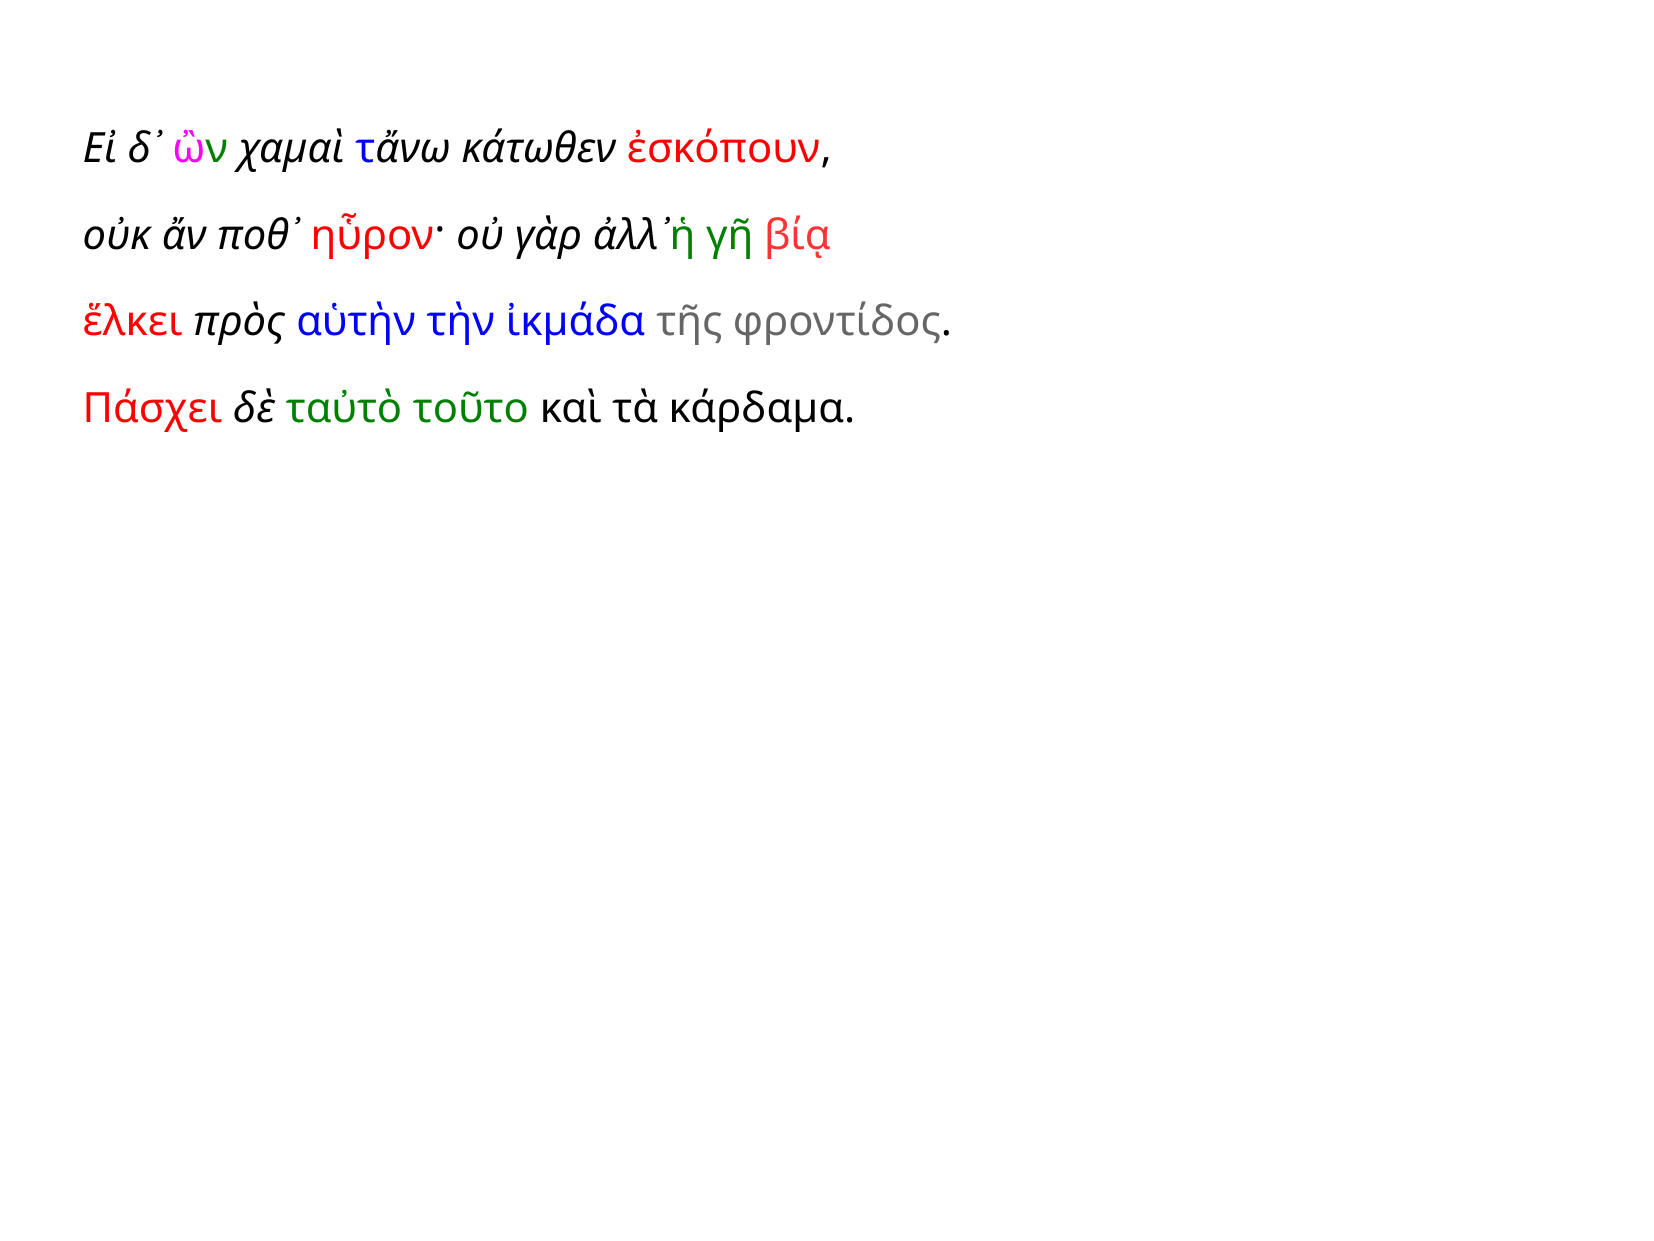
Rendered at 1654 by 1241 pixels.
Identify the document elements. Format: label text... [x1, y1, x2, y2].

list Εἰ δ᾿ ὢν χαμαὶ τἄνω κάτωθεν ἐσκόπουν, οὐκ ἄν ποθ᾿ ηὗρον· οὐ γὰρ ἀλλ᾿ἡ γῆ βίᾳ ἕλκει πρὸς αὑτὴν τὴν ἰκμάδα τῆς φροντίδος. Πάσχει δὲ ταὐτὸ τοῦτο καὶ τὰ κάρδαμα. [82, 118, 1571, 1121]
